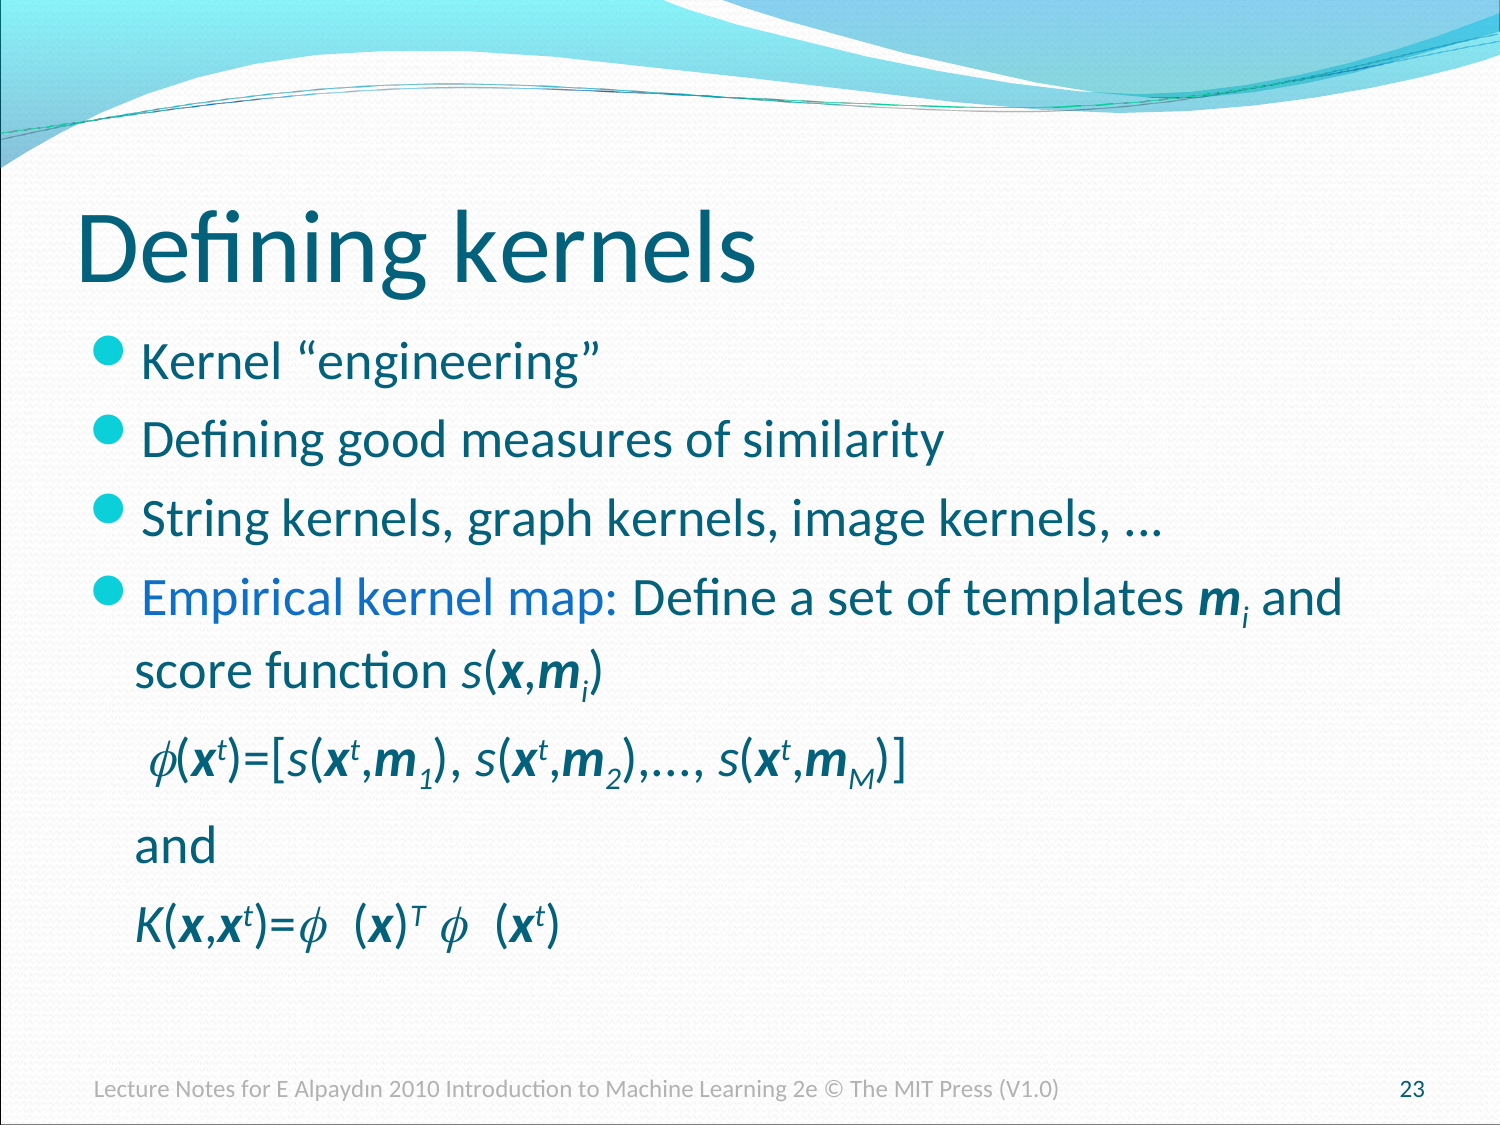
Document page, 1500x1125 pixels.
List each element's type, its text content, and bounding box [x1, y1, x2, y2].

text_box <number> [1299, 1042, 1426, 1103]
list Kernel “engineering” Defining good measures of similarity String kernels, graph kernels, image kernels, ... Empirical kernel map: Define a set of templates mi and score function s(x,mi) (xt)=[s(xt,m1), s(xt,m2),..., s(xt,mM)] and K(x,xt)=(x)T (xt) [75, 317, 1426, 1038]
text_box Lecture Notes for E Alpaydın 2010 Introduction to Machine Learning 2e © The MIT Press (V1.0) [93, 1042, 1254, 1103]
title Defining kernels [75, 115, 1426, 304]
picture [0, 0, 1500, 1125]
